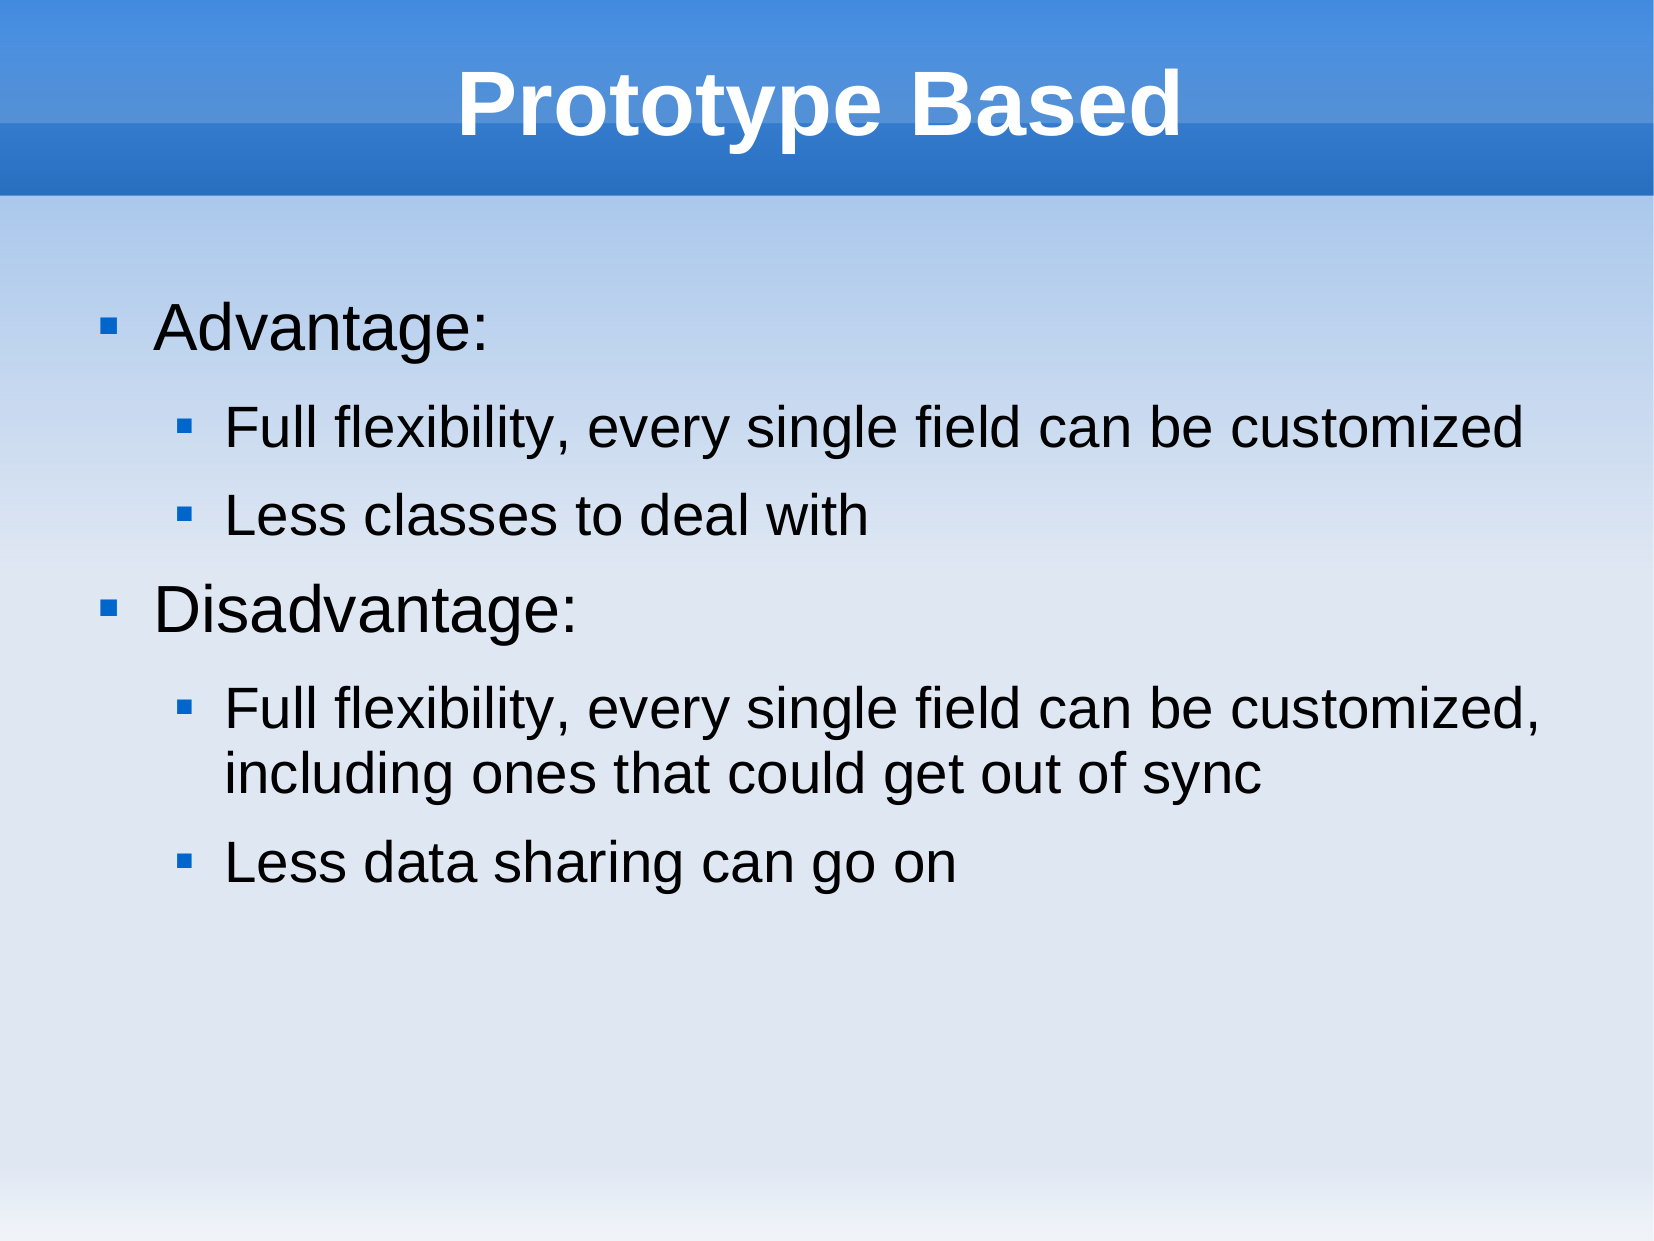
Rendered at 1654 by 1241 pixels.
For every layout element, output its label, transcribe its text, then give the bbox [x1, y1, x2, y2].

picture [0, 0, 1654, 1241]
title Prototype Based [76, 0, 1565, 208]
list Advantage: Full flexibility, every single field can be customized Less classes to deal with Disadvantage: Full flexibility, every single field can be customized, including ones that could get out of sync Less data sharing can go on [82, 290, 1571, 1109]
